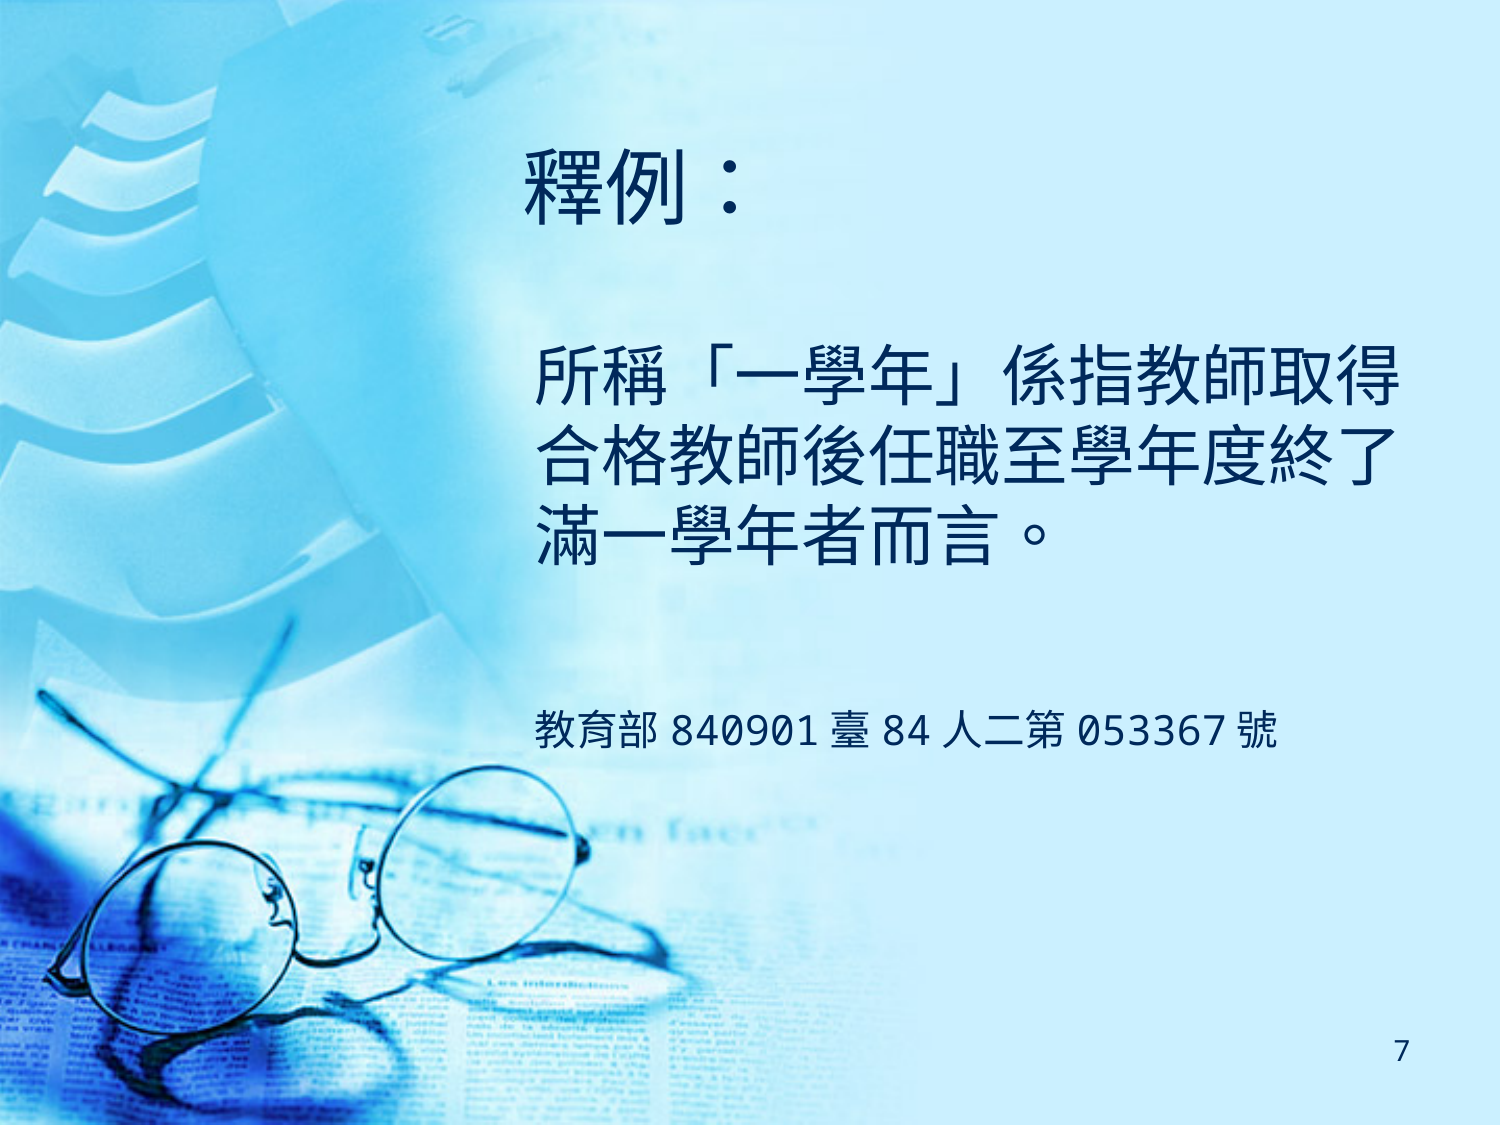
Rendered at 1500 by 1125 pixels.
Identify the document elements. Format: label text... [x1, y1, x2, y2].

text_box 所稱「一學年」係指教師取得合格教師後任職至學年度終了滿一學年者而言。 教育部840901臺84人二第053367號 [519, 348, 1454, 750]
picture [0, 0, 1500, 1125]
title 釋例： [503, 87, 813, 276]
